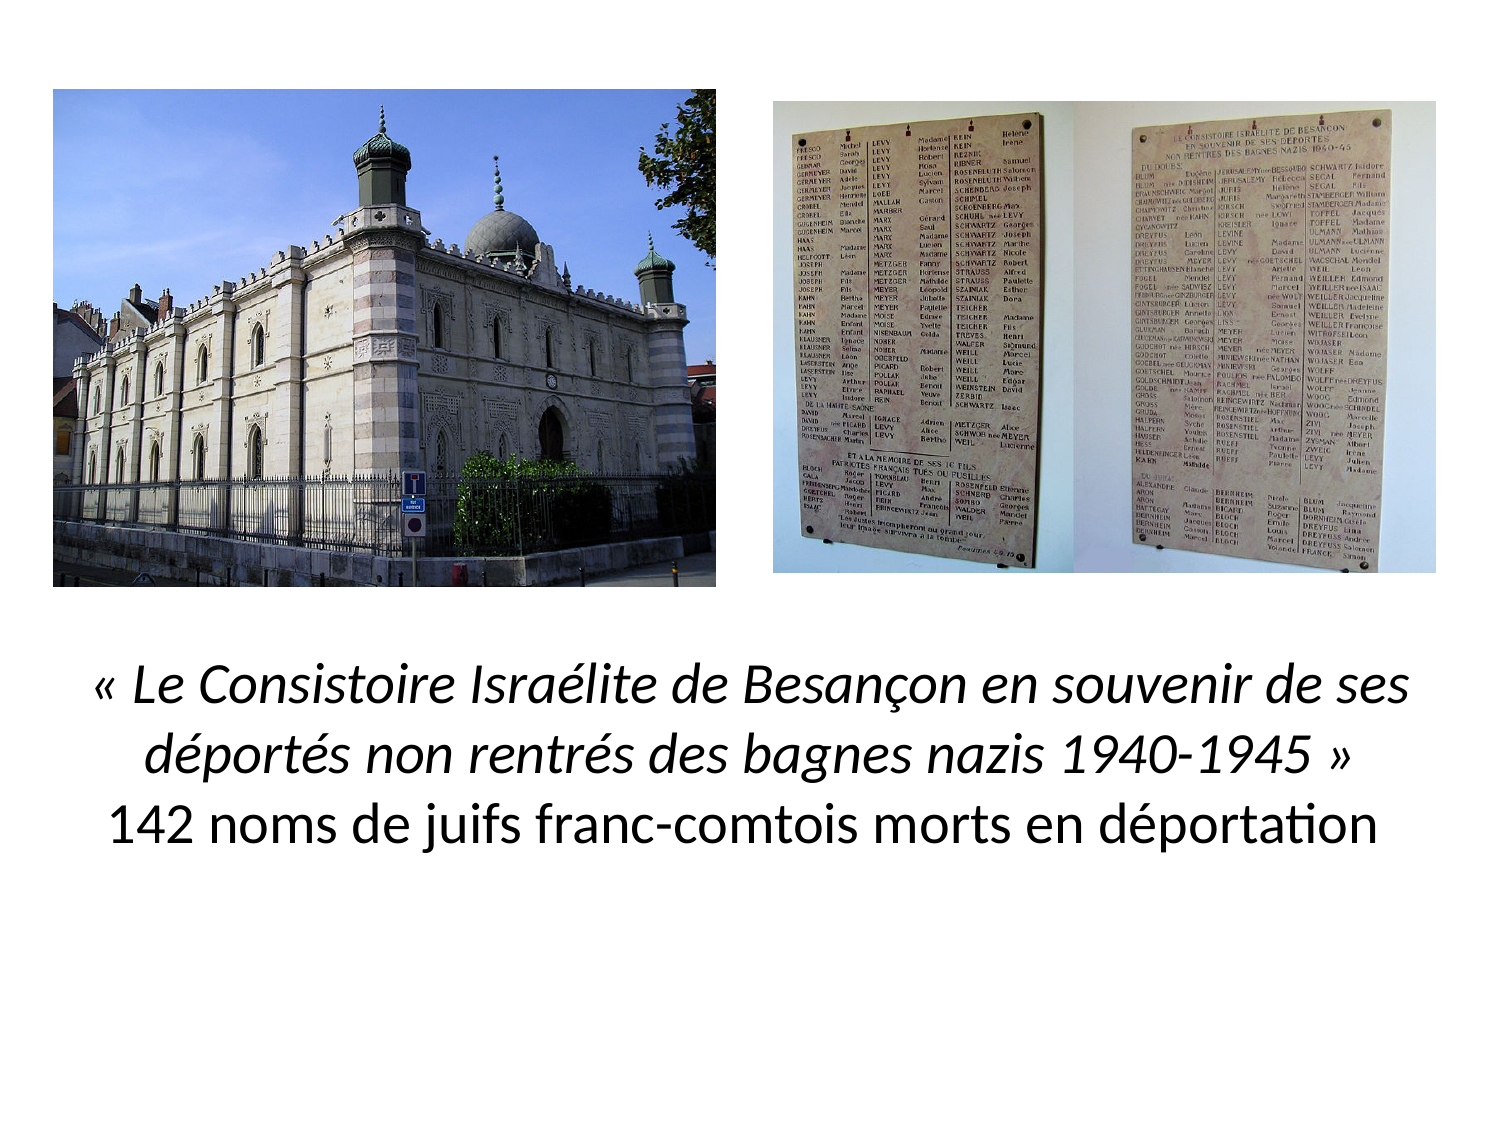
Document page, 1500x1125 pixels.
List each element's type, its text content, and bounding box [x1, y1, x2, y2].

picture [773, 101, 1436, 573]
text_box « Le Consistoire Israélite de Besançon en souvenir de ses déportés non rentrés des bagnes nazis 1940-1945 » 142 noms de juifs franc-comtois morts en déportation [53, 637, 1447, 925]
picture [53, 89, 716, 587]
